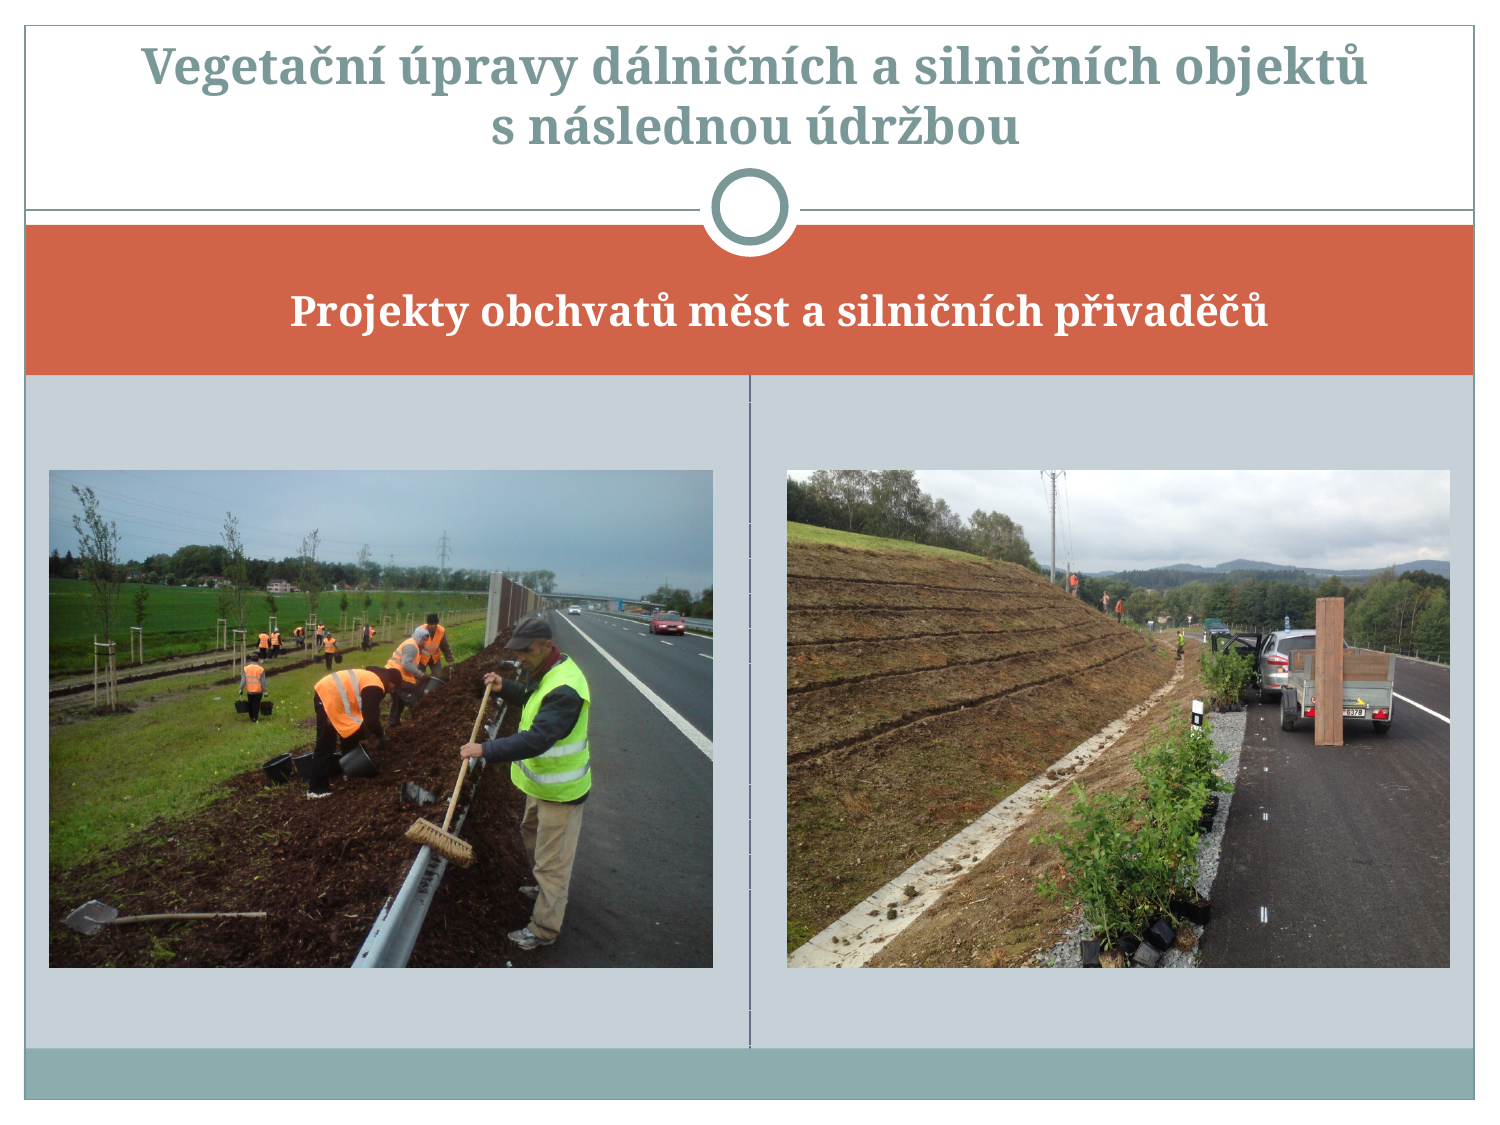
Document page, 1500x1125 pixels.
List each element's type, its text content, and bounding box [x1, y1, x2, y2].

title Vegetační úpravy dálničních a silničních objektů s následnou údržbou [49, 37, 1450, 162]
list Projekty obchvatů měst a silničních přivaděčů [49, 249, 1400, 371]
picture [49, 470, 713, 968]
picture [787, 470, 1450, 968]
